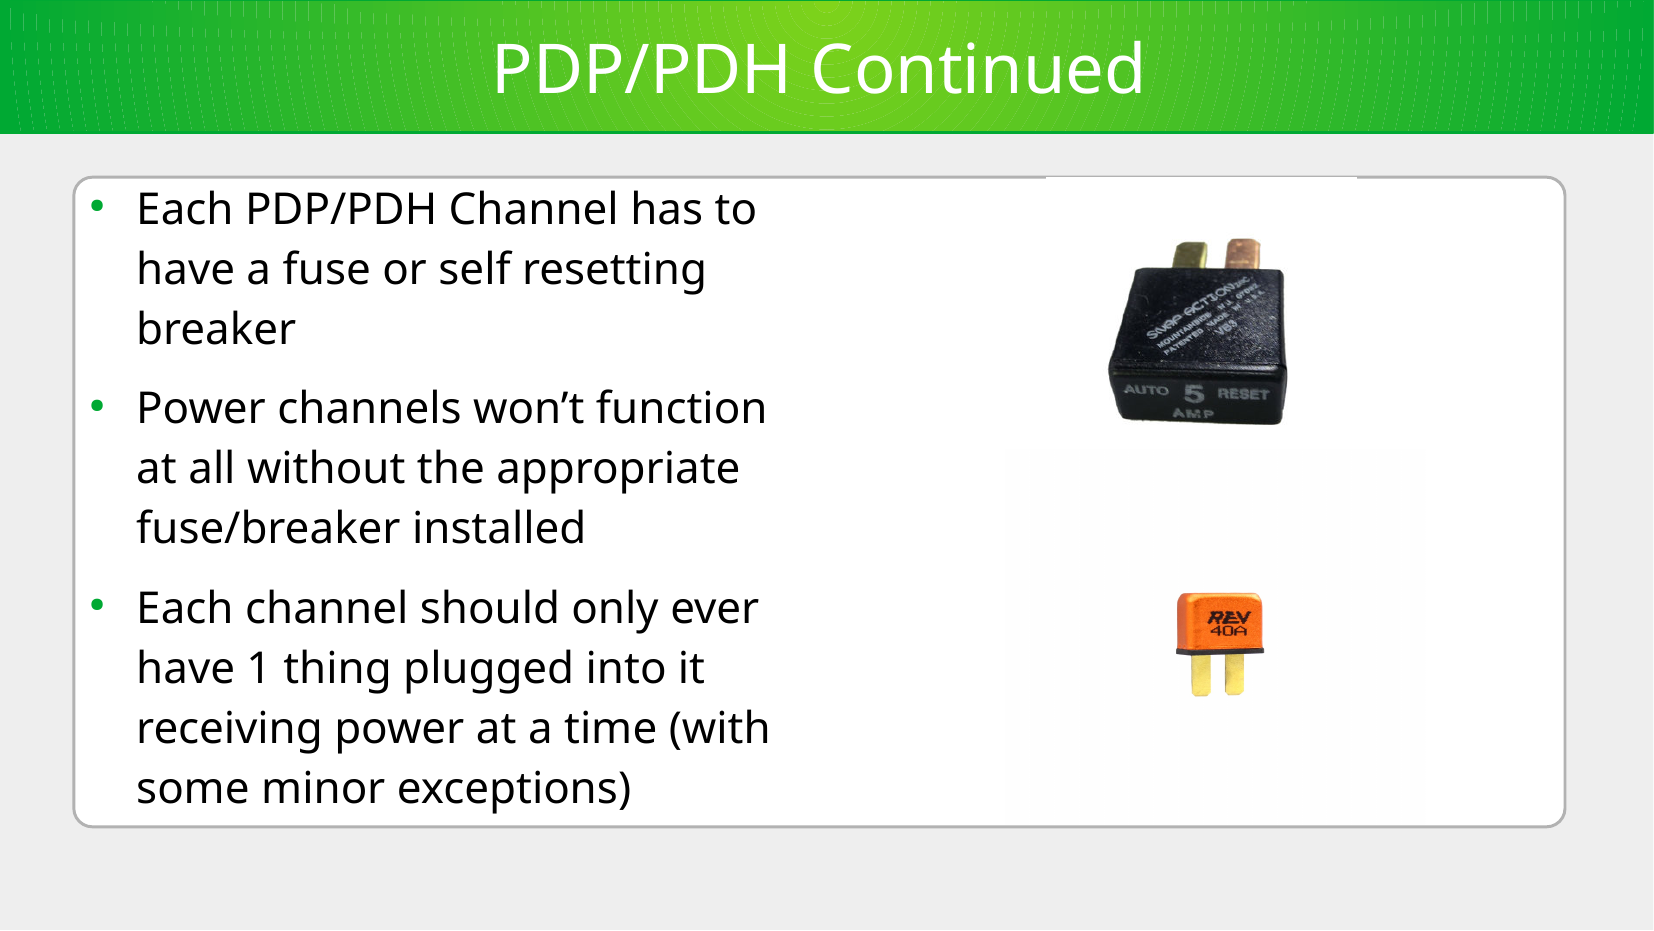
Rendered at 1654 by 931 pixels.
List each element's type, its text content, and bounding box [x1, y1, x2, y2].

list Each PDP/PDH Channel has to have a fuse or self resetting breaker Power channels won’t function at all without the appropriate fuse/breaker installed Each channel should only ever have 1 thing plugged into it receiving power at a time (with some minor exceptions) [73, 177, 802, 827]
picture [1005, 177, 1426, 826]
title PDP/PDH Continued [73, 14, 1565, 119]
